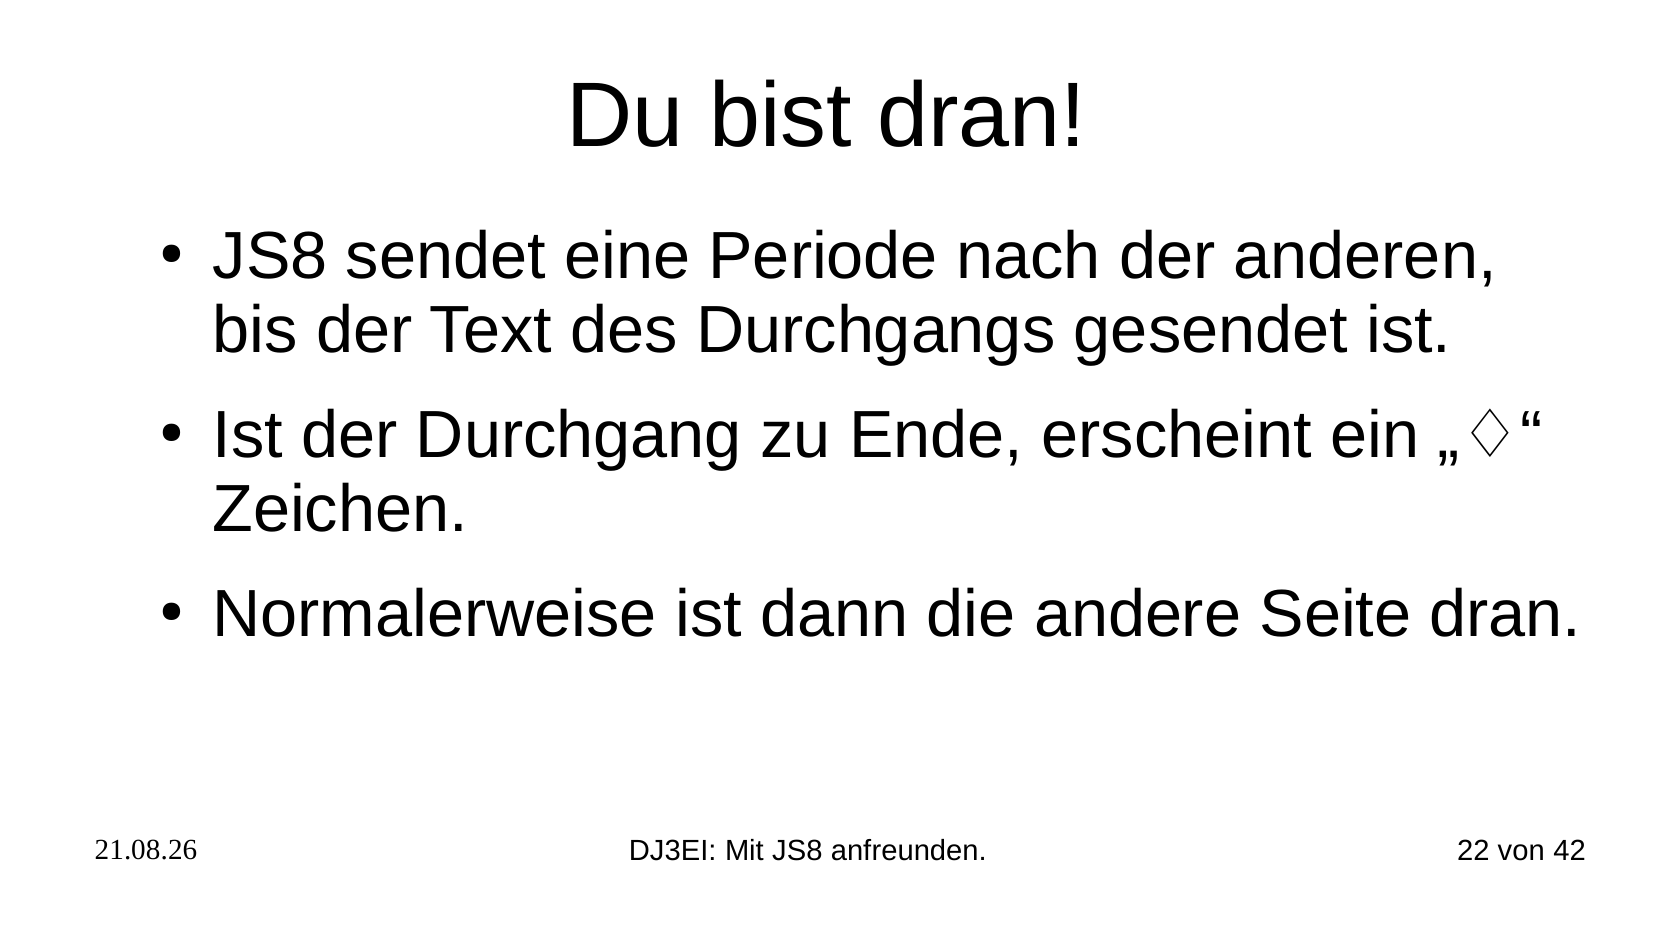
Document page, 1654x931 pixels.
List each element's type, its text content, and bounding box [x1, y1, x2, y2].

list JS8 sendet eine Periode nach der anderen, bis der Text des Durchgangs gesendet ist. Ist der Durchgang zu Ende, erscheint ein „♢“ Zeichen. Normalerweise ist dann die andere Seite dran. [141, 217, 1630, 758]
title Du bist dran! [82, 37, 1571, 193]
